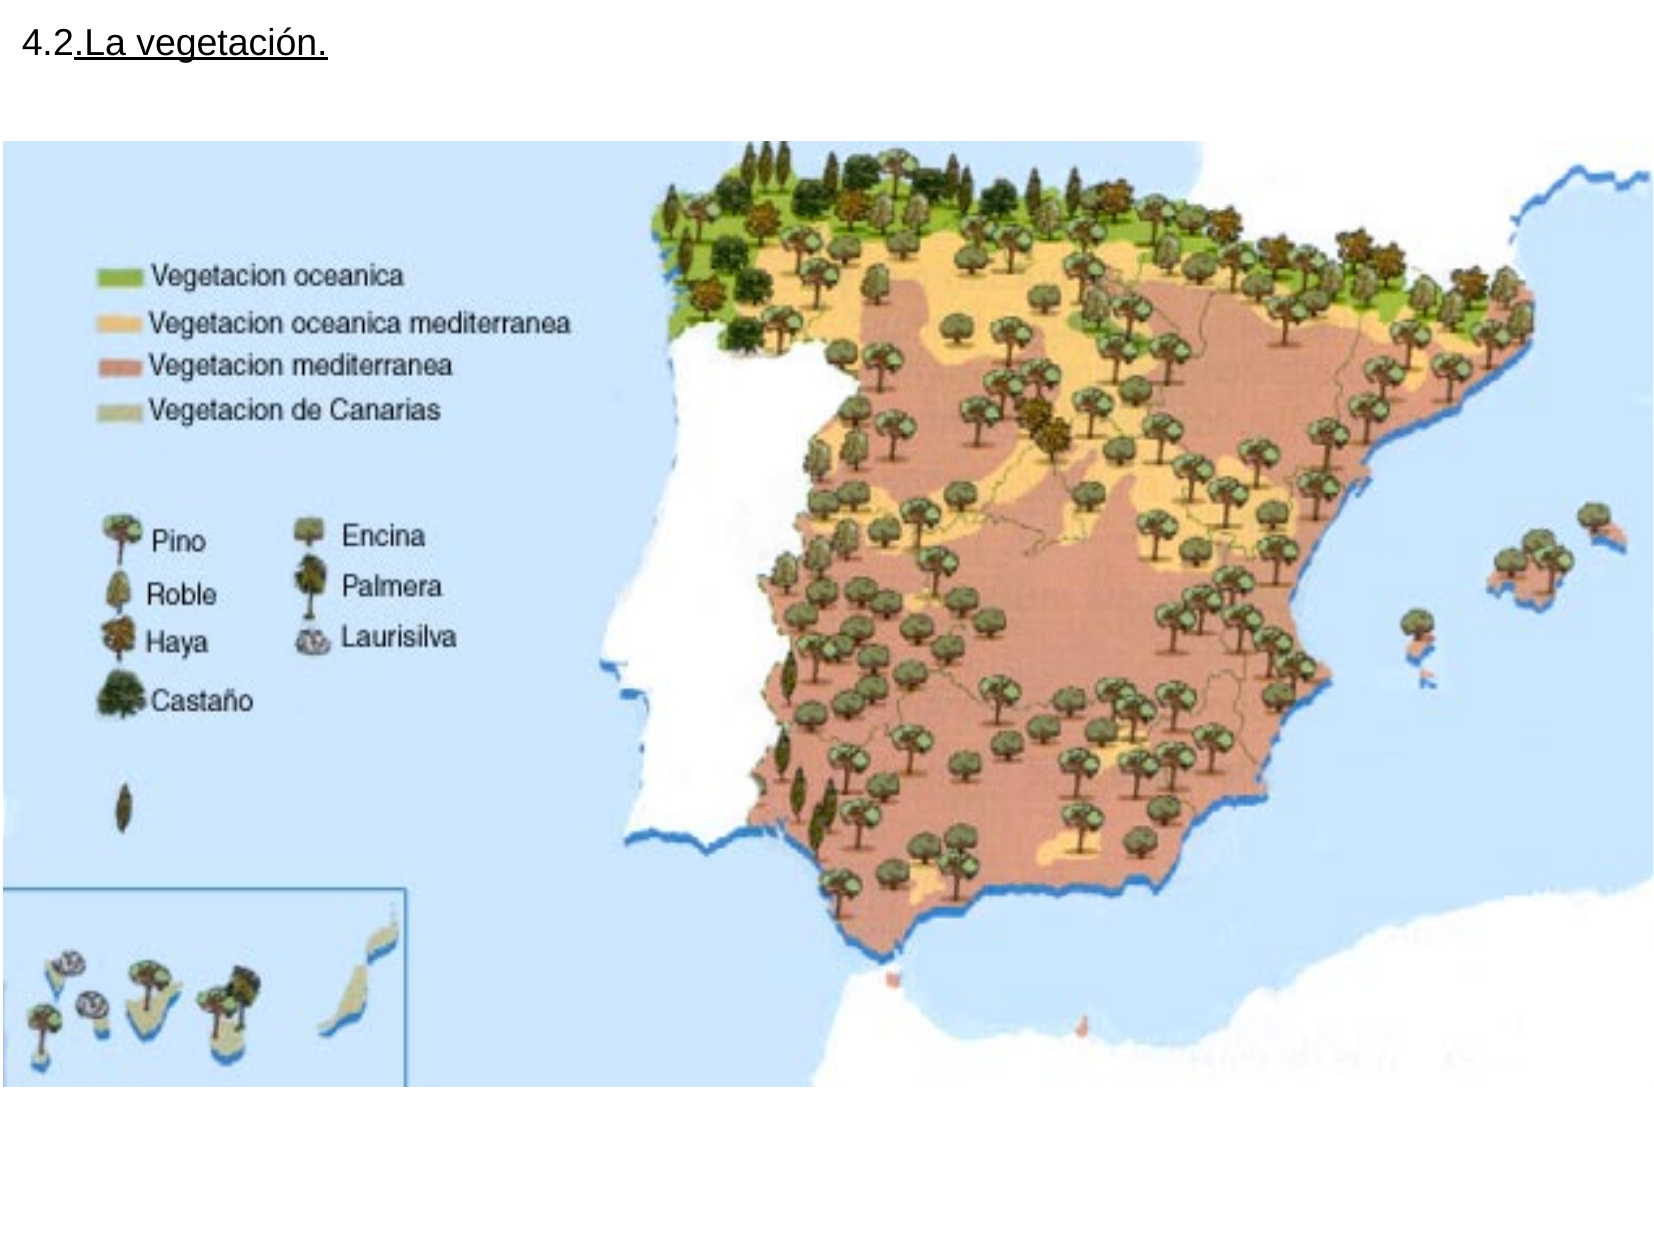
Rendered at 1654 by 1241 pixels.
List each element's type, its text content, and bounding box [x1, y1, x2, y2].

text_box 4.2.La vegetación. [7, 14, 343, 71]
picture [3, 141, 1654, 1087]
